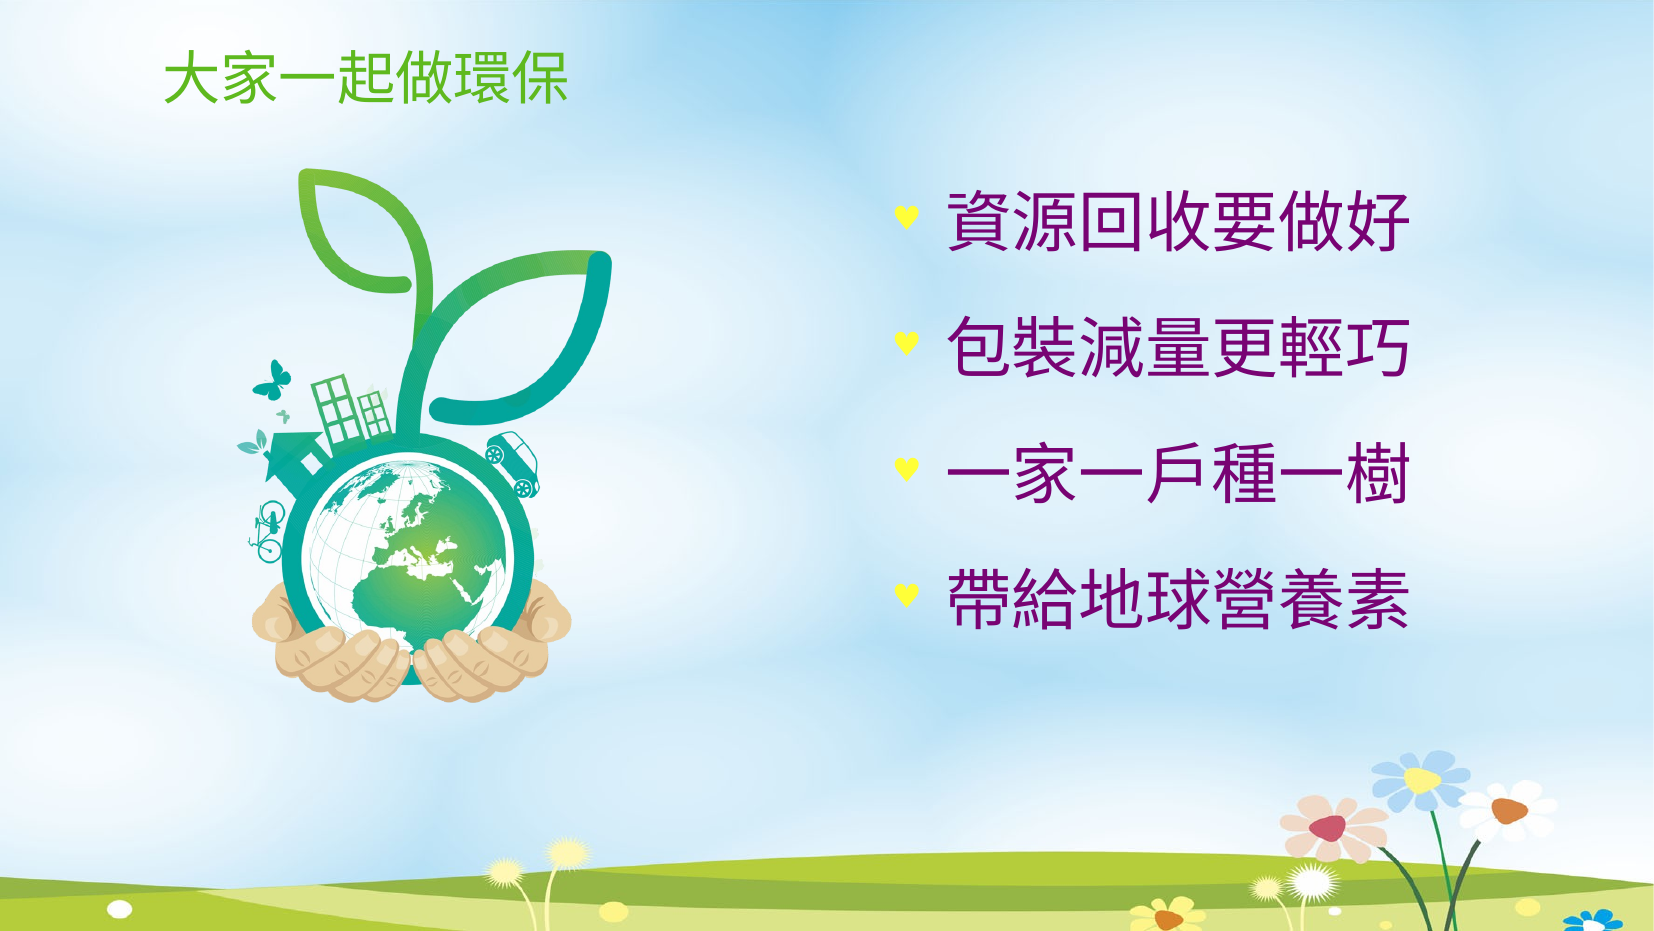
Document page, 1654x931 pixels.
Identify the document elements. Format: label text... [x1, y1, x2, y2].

list 資源回收要做好 包裝減量更輕巧 一家一戶種一樹 帶給地球營養素 [874, 169, 1477, 709]
title 大家一起做環保 [82, 29, 650, 119]
picture [0, 0, 1654, 931]
